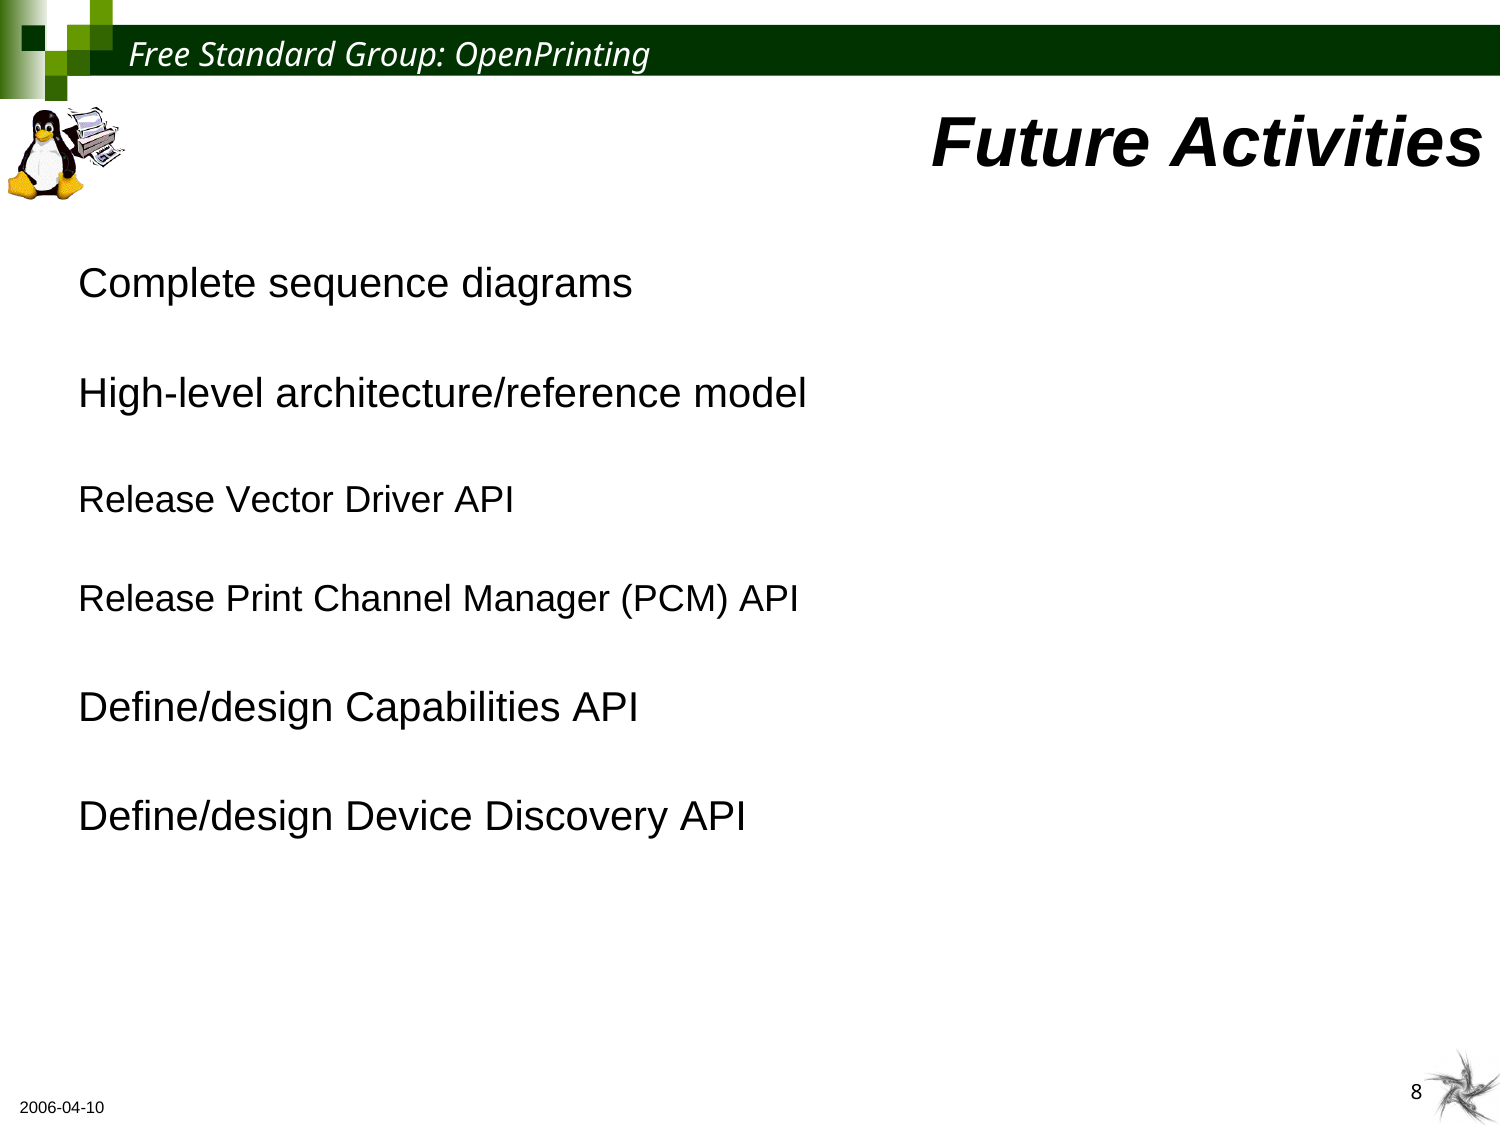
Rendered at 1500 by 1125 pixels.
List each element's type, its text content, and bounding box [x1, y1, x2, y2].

picture [0, 96, 133, 207]
title Future Activities [157, 75, 1500, 204]
picture [1424, 1049, 1500, 1125]
list Complete sequence diagrams High-level architecture/reference model Release Vector Driver API Release Print Channel Manager (PCM) API Define/design Capabilities API Define/design Device Discovery API [63, 253, 1469, 966]
